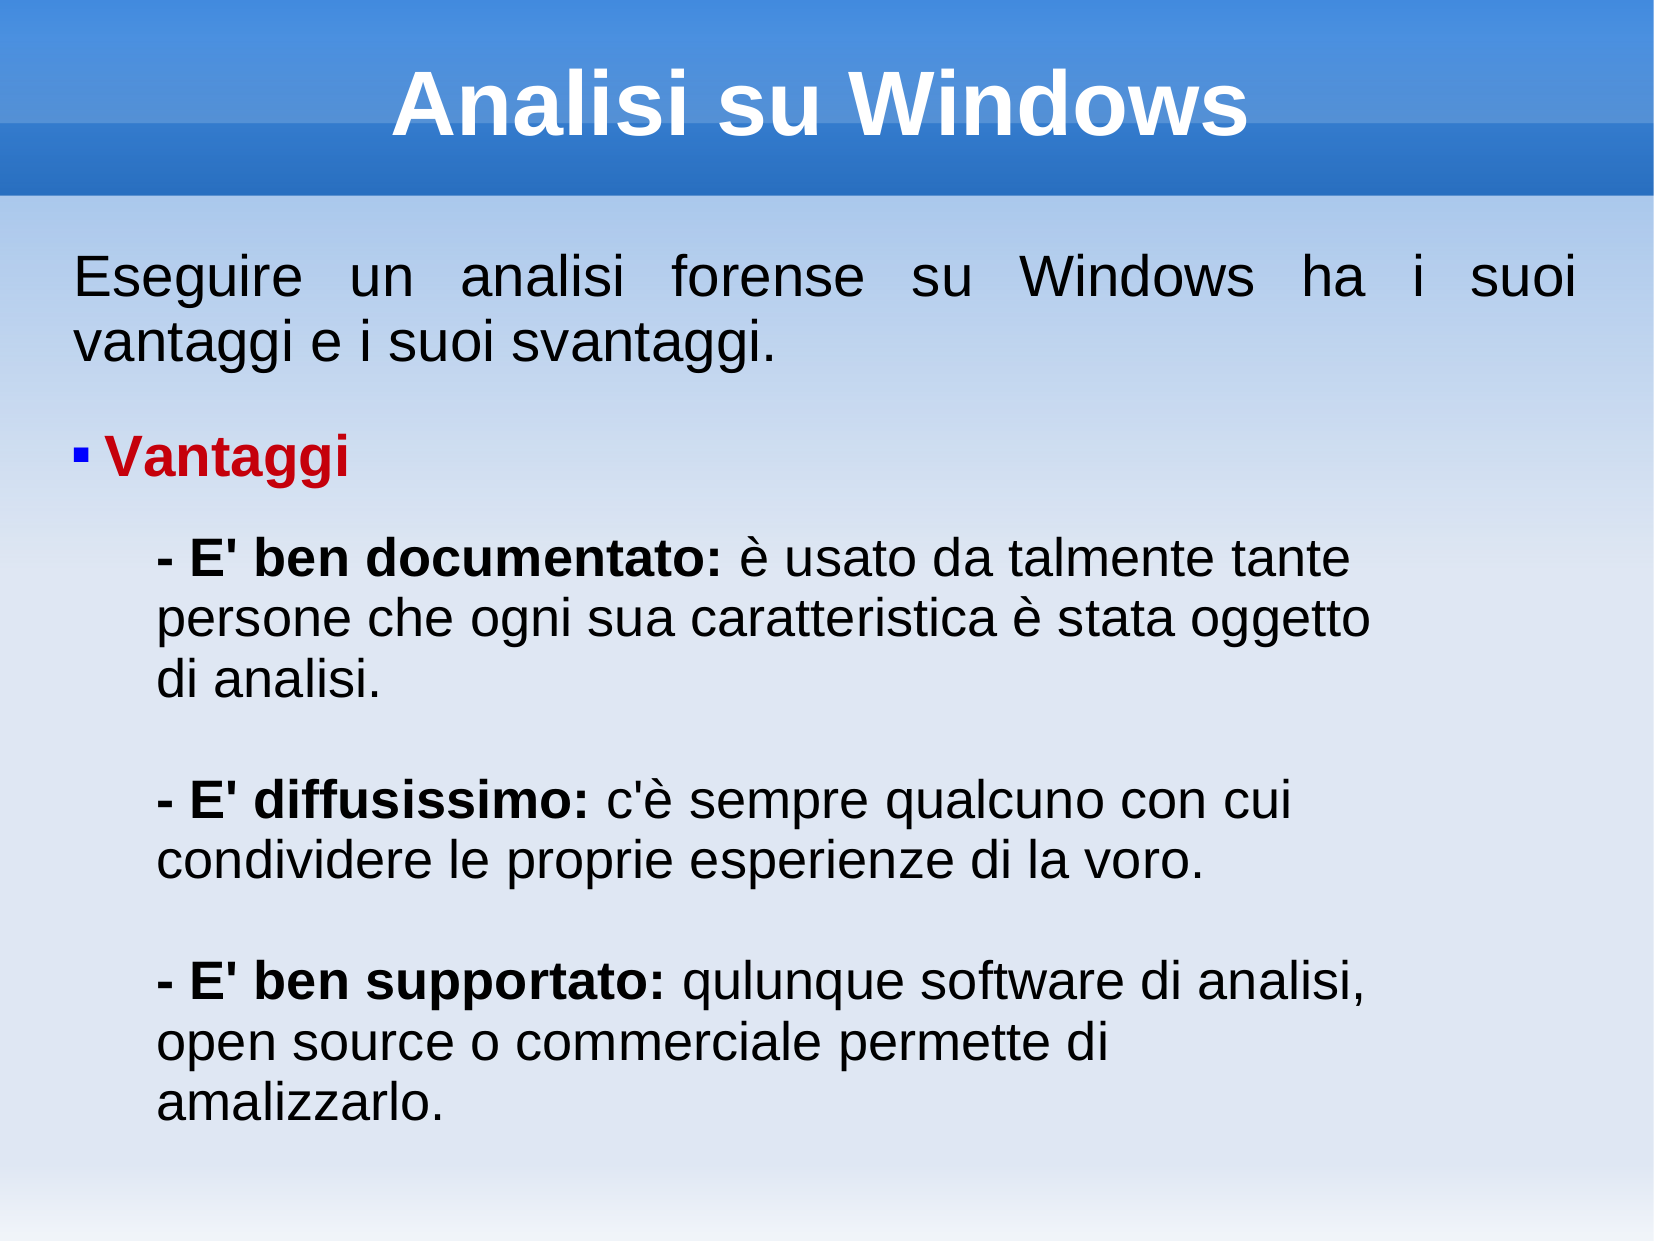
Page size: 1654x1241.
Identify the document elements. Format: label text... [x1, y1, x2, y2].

text_box - E' ben documentato: è usato da talmente tante persone che ogni sua caratteristica è stata oggetto di analisi. - E' diffusissimo: c'è sempre qualcuno con cui condividere le proprie esperienze di la voro. - E' ben supportato: qulunque software di analisi, open source o commerciale permette di amalizzarlo. [141, 519, 1412, 1140]
text_box Vantaggi [59, 416, 1595, 562]
picture [0, 0, 1654, 1241]
text_box Eseguire un analisi forense su Windows ha i suoi vantaggi e i suoi svantaggi. [59, 236, 1595, 382]
title Analisi su Windows [76, 0, 1565, 208]
